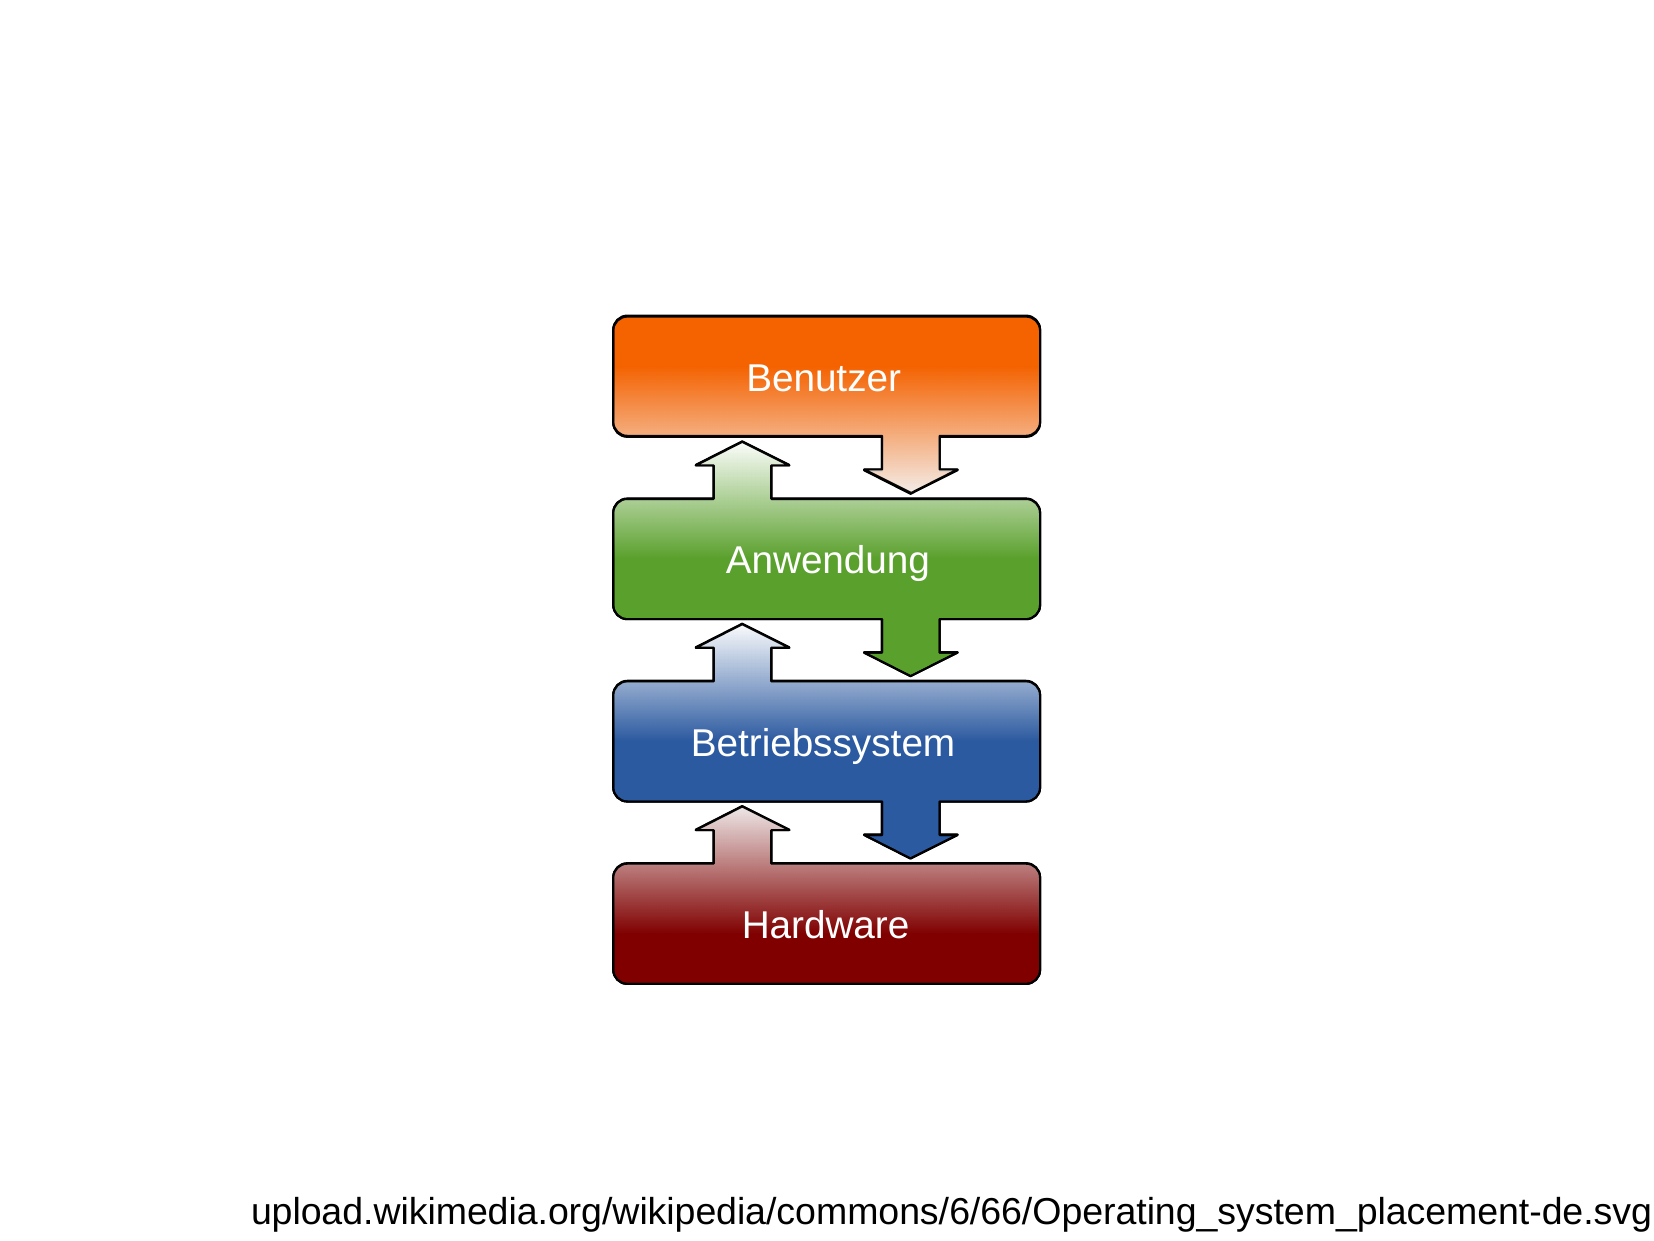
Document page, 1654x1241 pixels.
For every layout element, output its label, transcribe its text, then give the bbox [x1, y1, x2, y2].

text_box upload.wikimedia.org/wikipedia/commons/6/66/Operating_system_placement-de.svg [236, 1183, 1654, 1241]
picture [583, 290, 1070, 1010]
